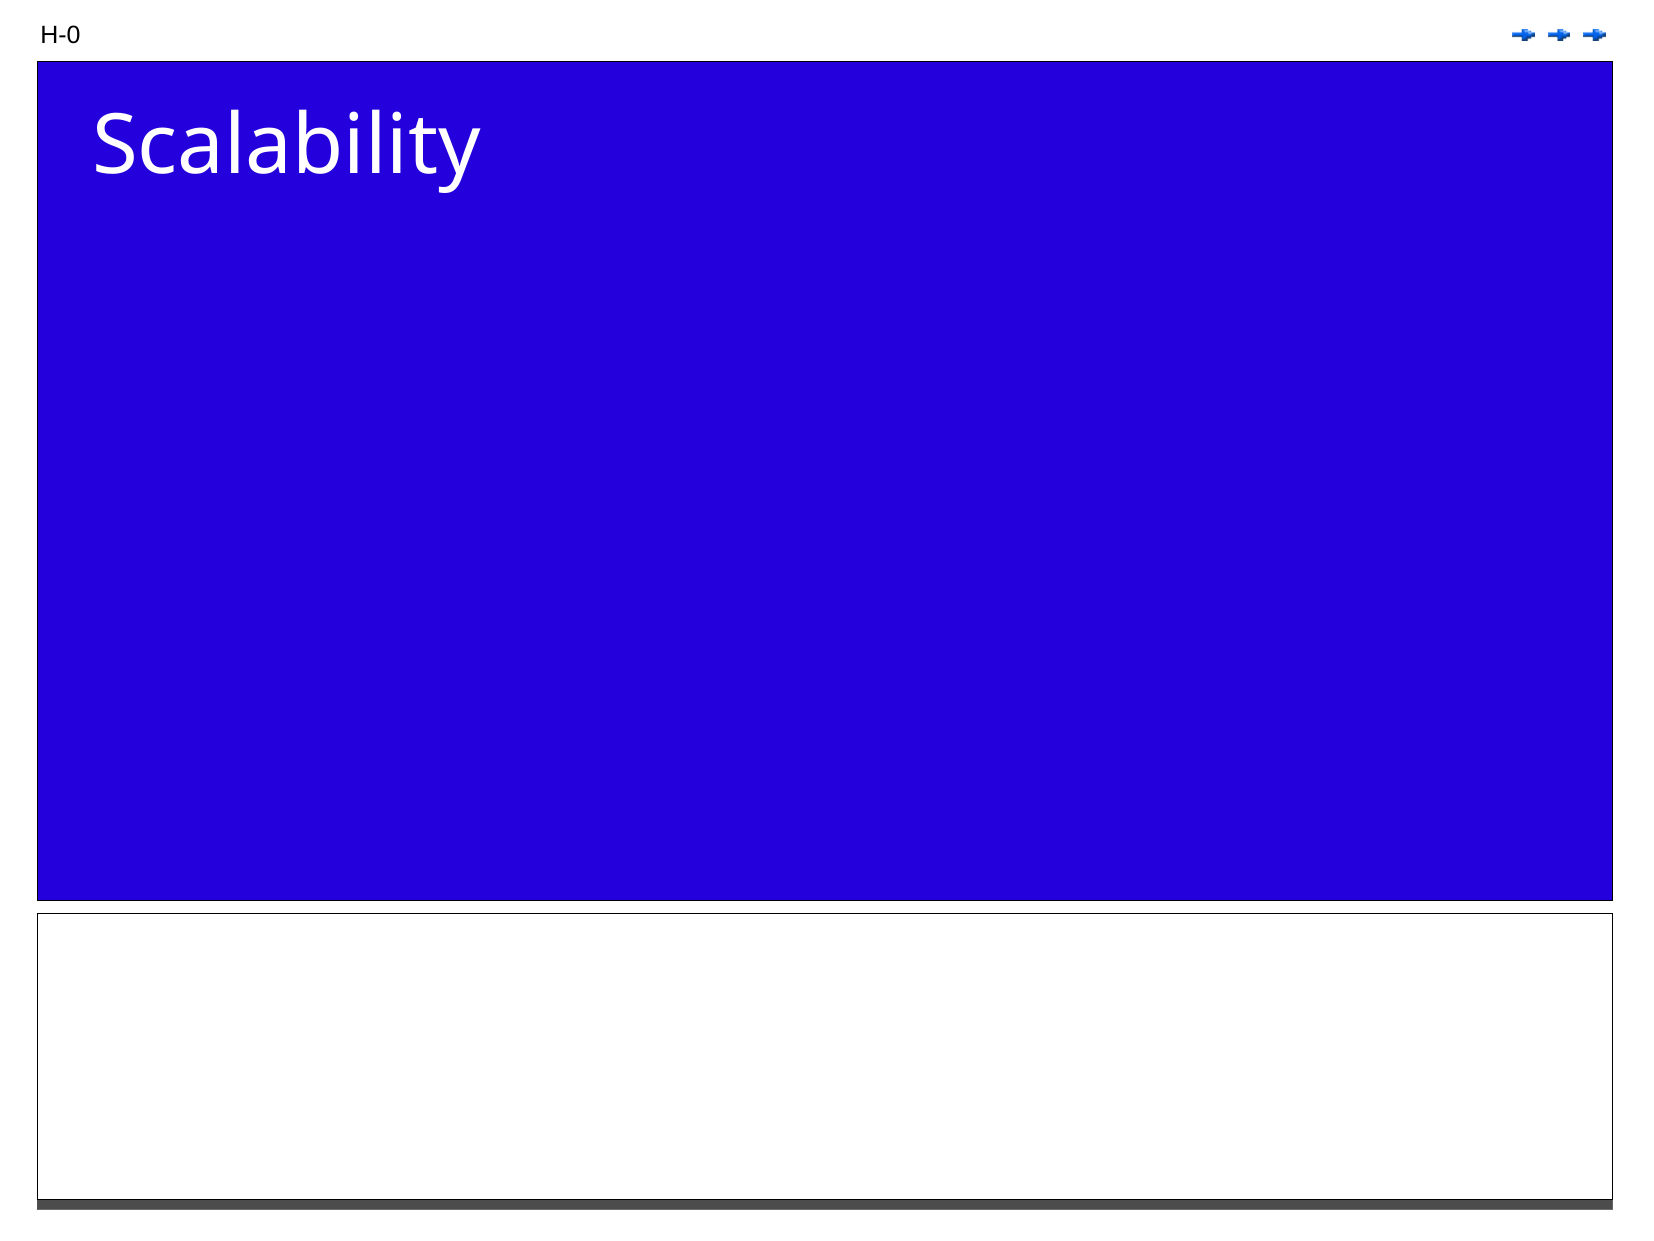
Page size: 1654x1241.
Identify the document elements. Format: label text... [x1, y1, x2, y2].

text_box [37, 61, 1613, 901]
picture [1548, 29, 1570, 41]
picture [1512, 29, 1535, 41]
text_box [37, 913, 1613, 1200]
text_box Scalability [77, 77, 483, 193]
picture [1583, 29, 1606, 41]
text_box H-0 [25, 13, 96, 56]
